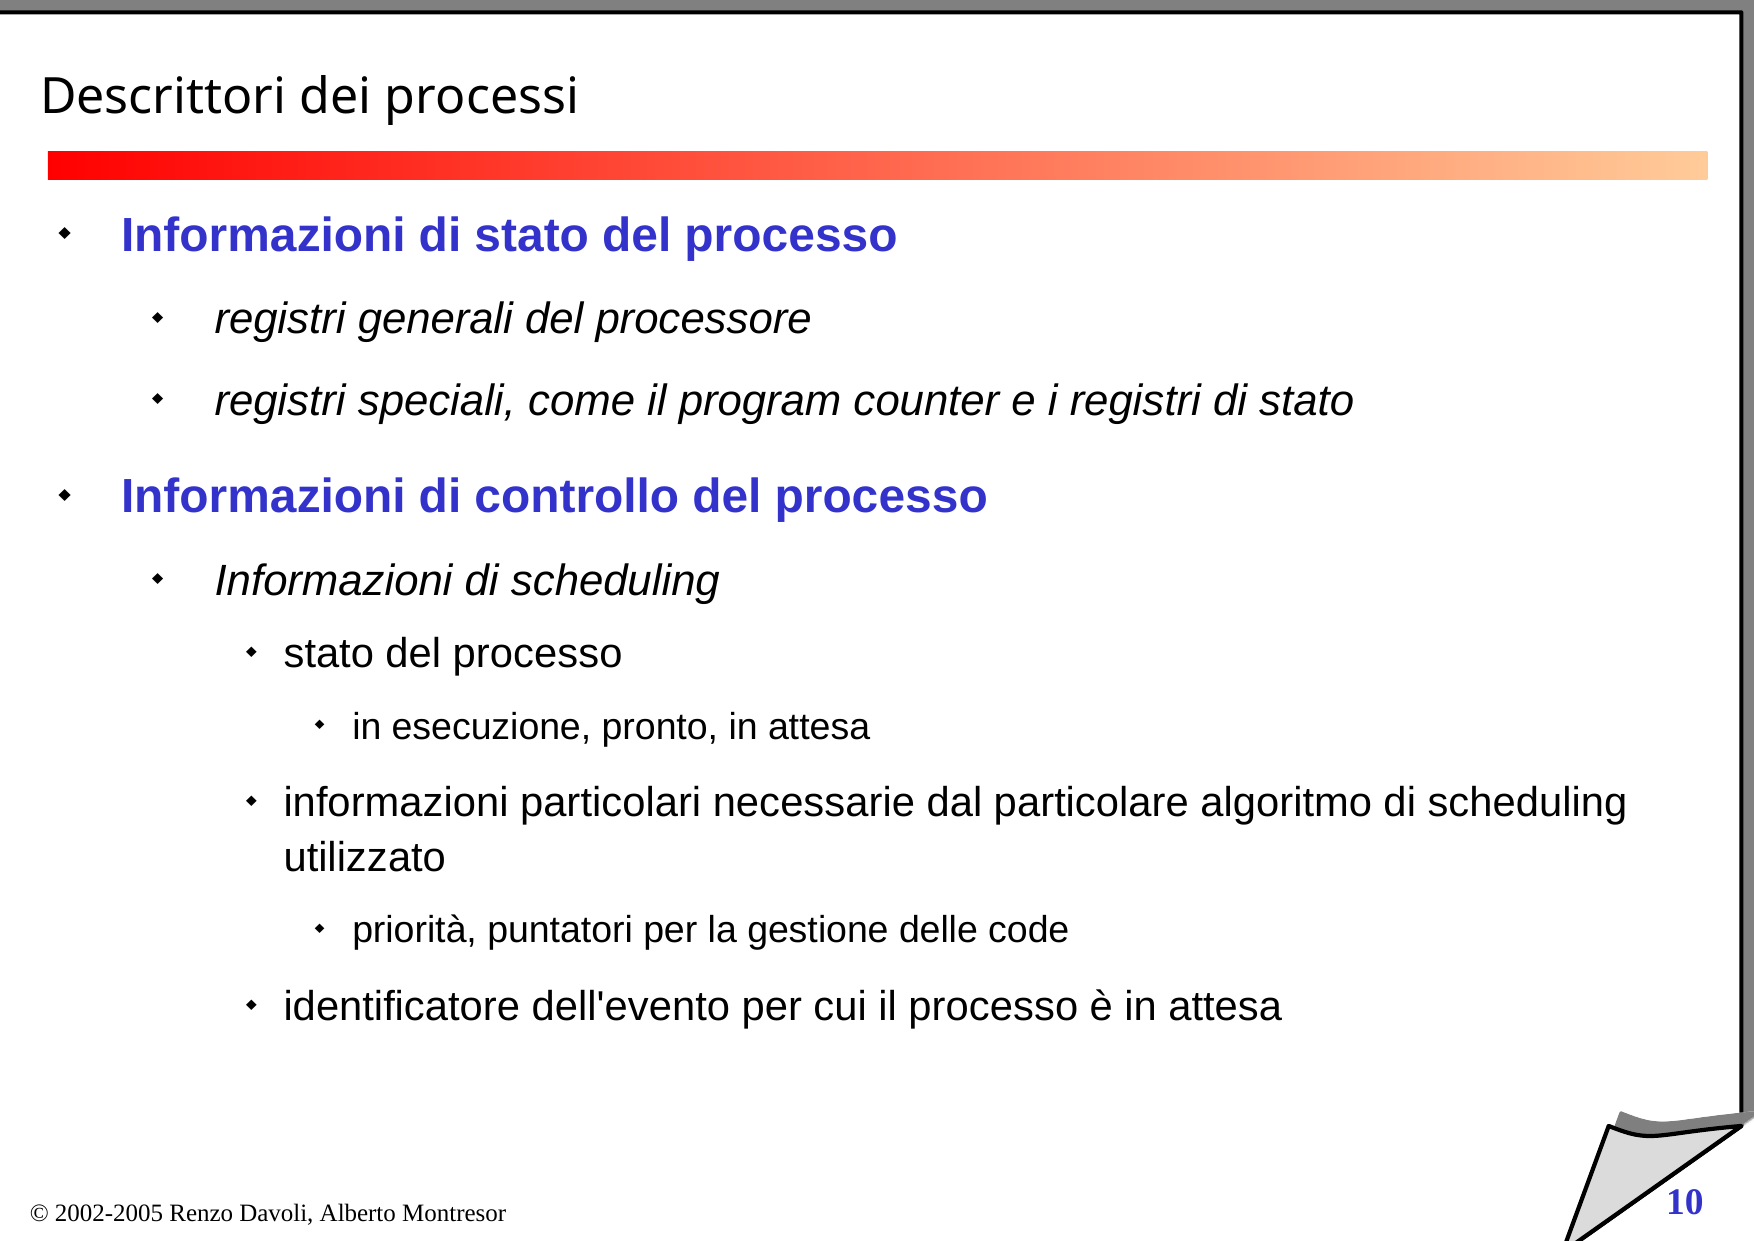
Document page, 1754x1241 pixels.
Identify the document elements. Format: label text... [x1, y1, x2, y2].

title Descrittori dei processi [40, 49, 1714, 144]
list Informazioni di stato del processo registri generali del processore registri speciali, come il program counter e i registri di stato Informazioni di controllo del processo Informazioni di scheduling stato del processo in esecuzione, pronto, in attesa informazioni particolari necessarie dal particolare algoritmo di scheduling utilizzato priorità, puntatori per la gestione delle code identificatore dell'evento per cui il processo è in attesa [58, 206, 1696, 1115]
